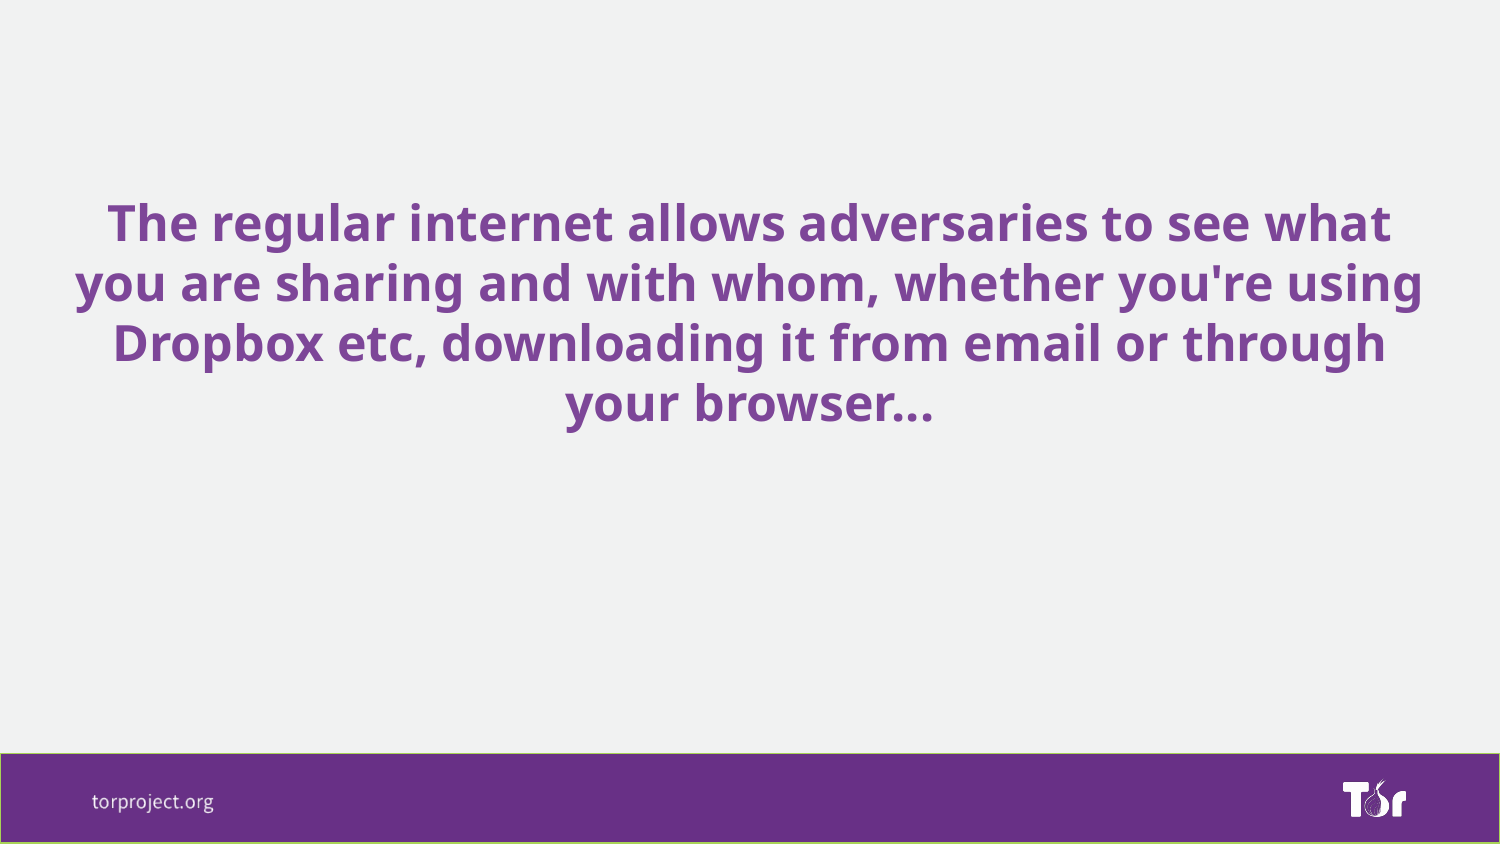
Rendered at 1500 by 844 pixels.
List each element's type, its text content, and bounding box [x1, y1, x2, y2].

picture [1343, 778, 1406, 817]
text_box The regular internet allows adversaries to see what you are sharing and with whom, whether you're using Dropbox etc, downloading it from email or through your browser... [55, 109, 1445, 513]
picture [75, 780, 604, 821]
